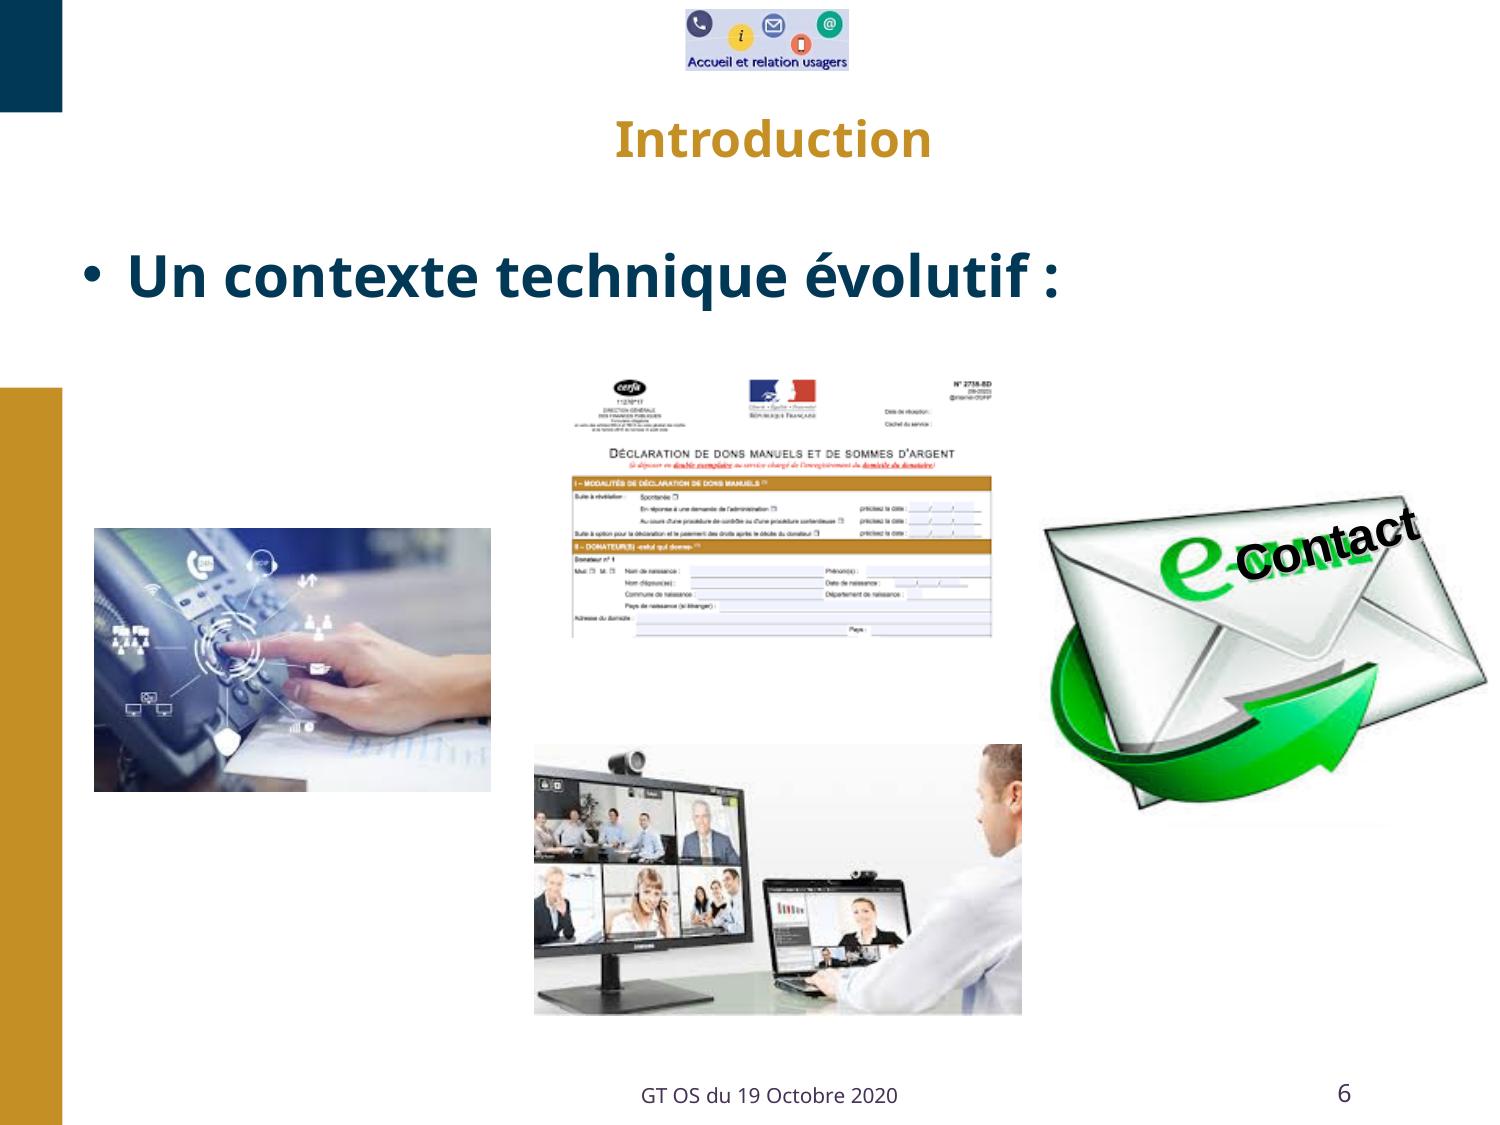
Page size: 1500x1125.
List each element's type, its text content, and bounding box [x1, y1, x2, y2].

picture [685, 9, 849, 35]
list Un contexte technique évolutif : [82, 141, 1453, 925]
title Introduction [131, 35, 1418, 245]
text_box Contact [1212, 473, 1484, 687]
picture [555, 366, 1009, 639]
picture [534, 744, 1022, 1016]
picture [94, 528, 491, 792]
picture [1039, 490, 1489, 827]
